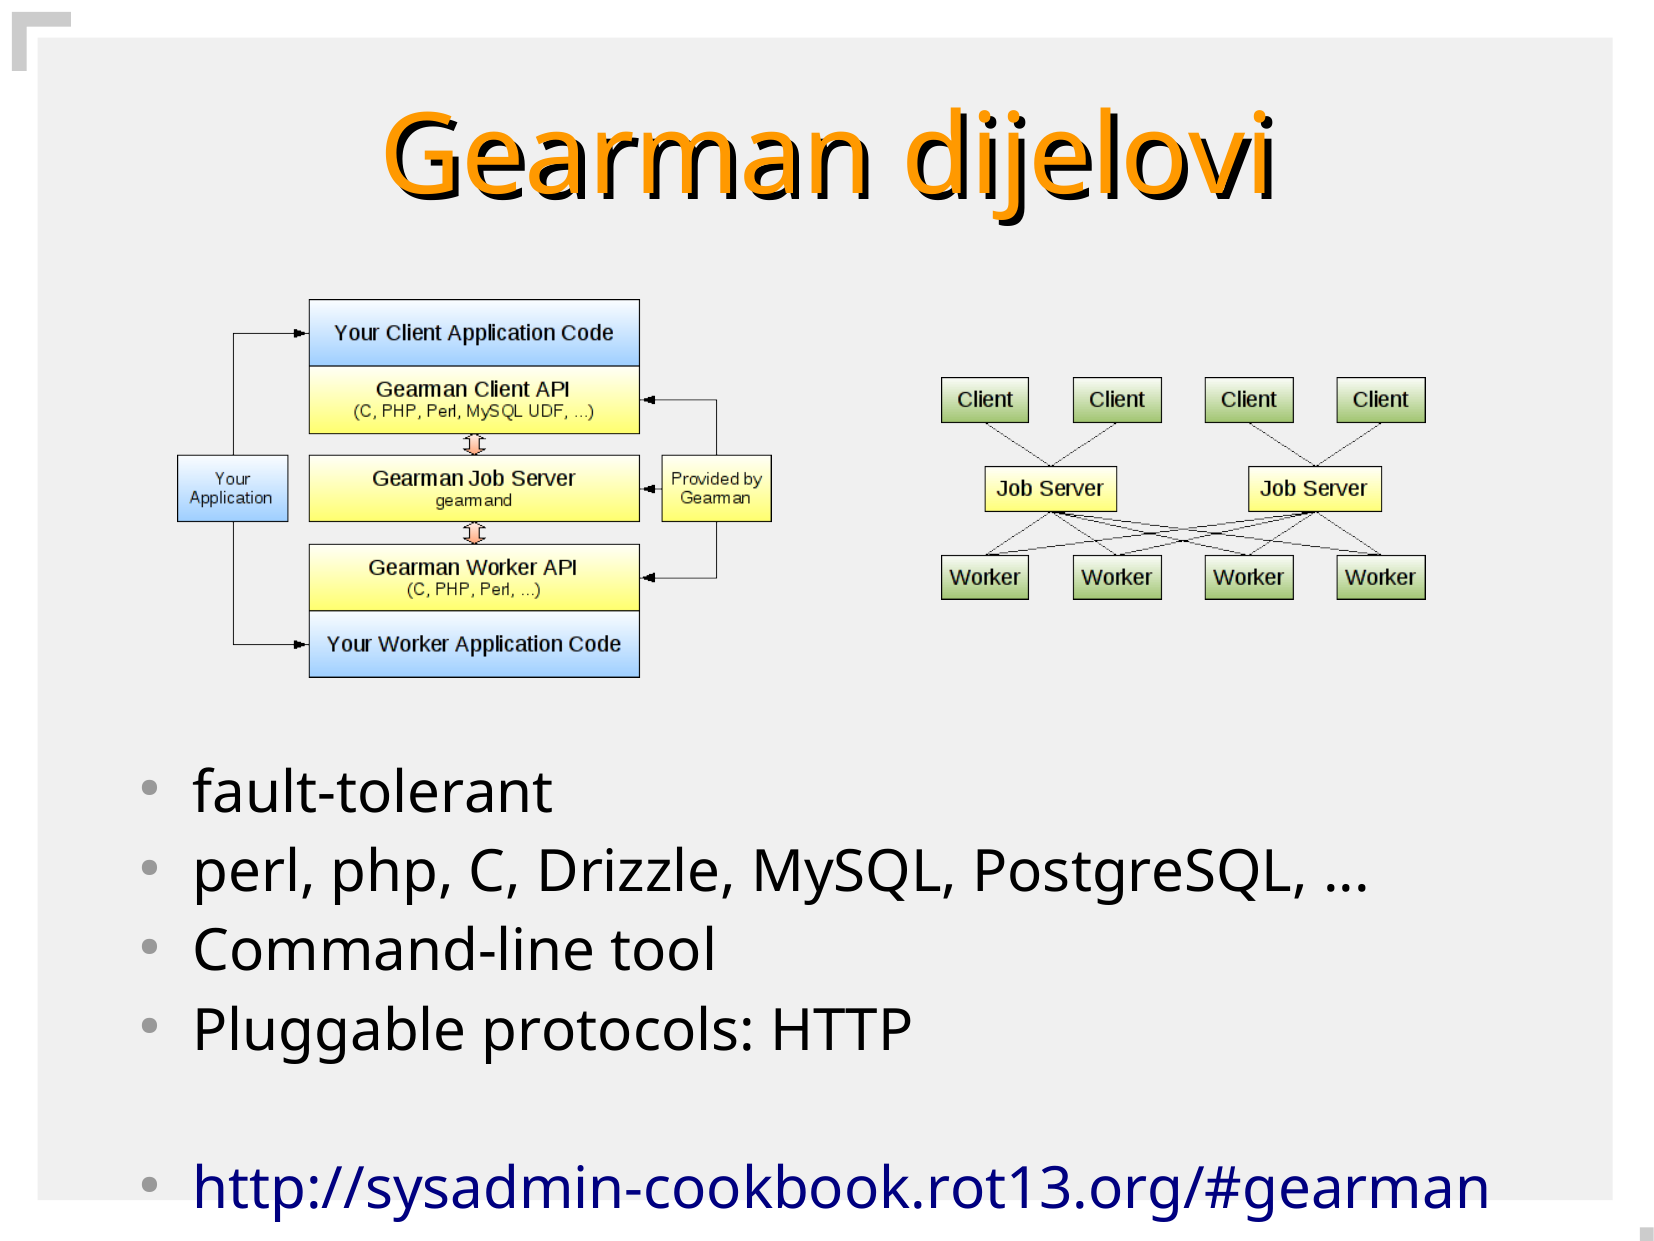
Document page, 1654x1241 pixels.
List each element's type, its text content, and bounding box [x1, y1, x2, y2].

title Gearman dijelovi [121, 46, 1534, 254]
picture [177, 299, 772, 678]
picture [941, 377, 1426, 601]
list fault-tolerant perl, php, C, Drizzle, MySQL, PostgreSQL, ... Command-line tool Pluggable protocols: HTTP http://sysadmin-cookbook.rot13.org/#gearman [121, 750, 1561, 1157]
